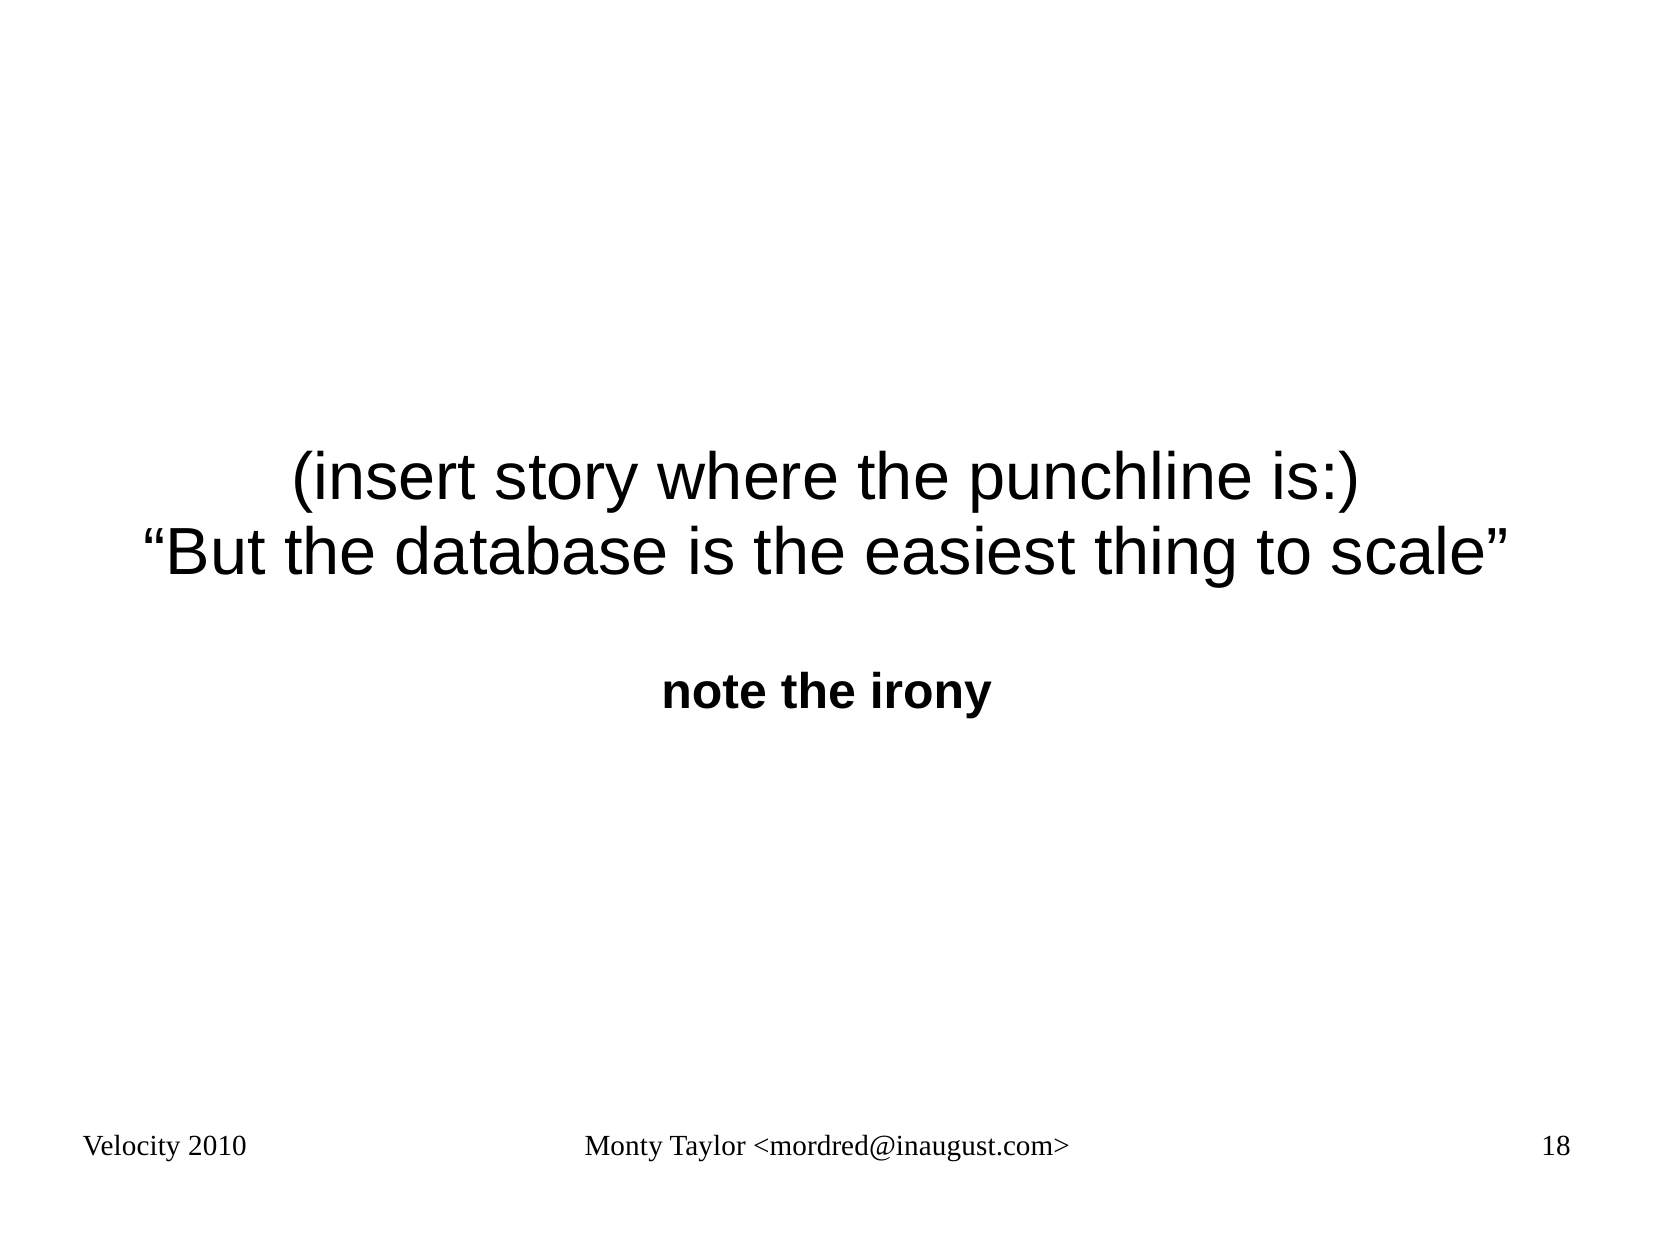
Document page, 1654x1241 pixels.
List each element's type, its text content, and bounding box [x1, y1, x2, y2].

subtitle (insert story where the punchline is:) “But the database is the easiest thing to scale” note the irony [82, 56, 1571, 1102]
